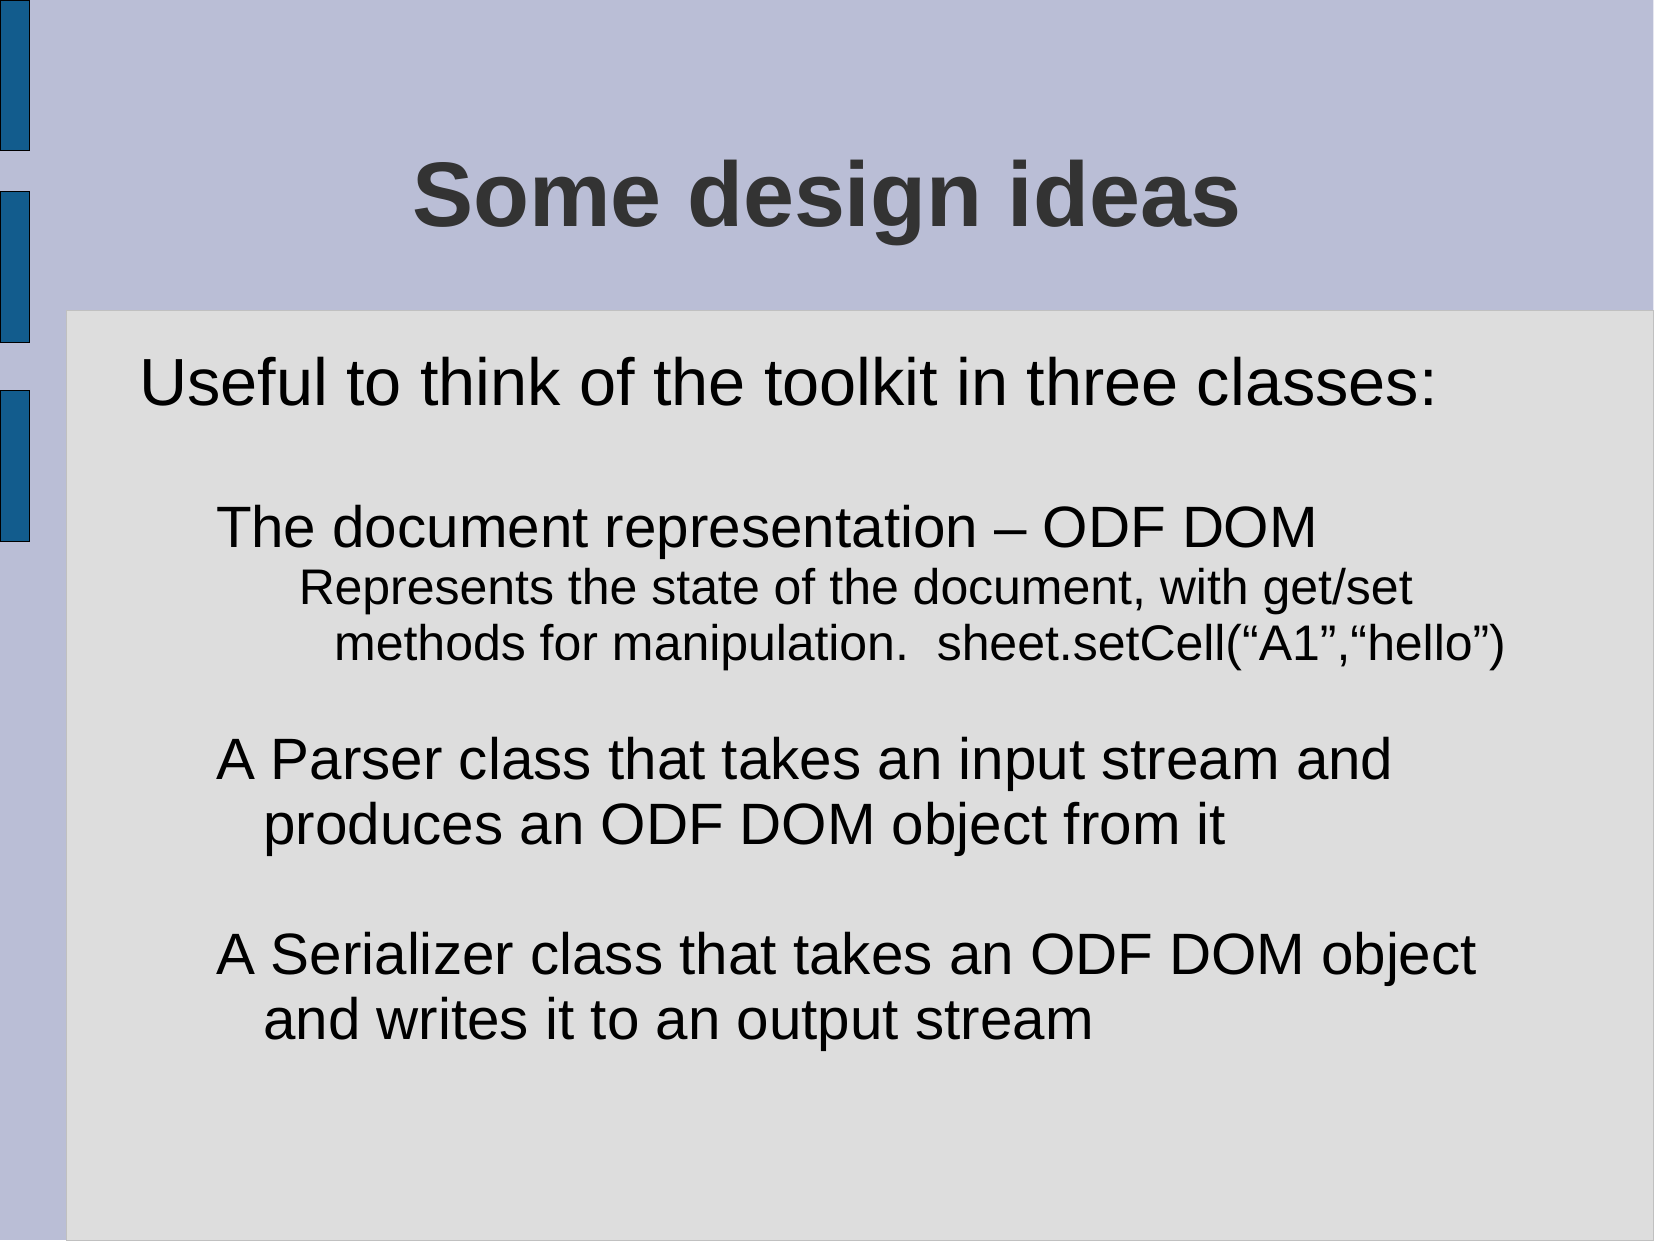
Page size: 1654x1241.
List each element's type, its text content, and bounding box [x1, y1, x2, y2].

title Some design ideas [121, 91, 1534, 299]
list Useful to think of the toolkit in three classes: The document representation – ODF DOM Represents the state of the document, with get/set methods for manipulation. sheet.setCell(“A1”,“hello”) A Parser class that takes an input stream and produces an ODF DOM object from it A Serializer class that takes an ODF DOM object and writes it to an output stream [121, 344, 1534, 1127]
